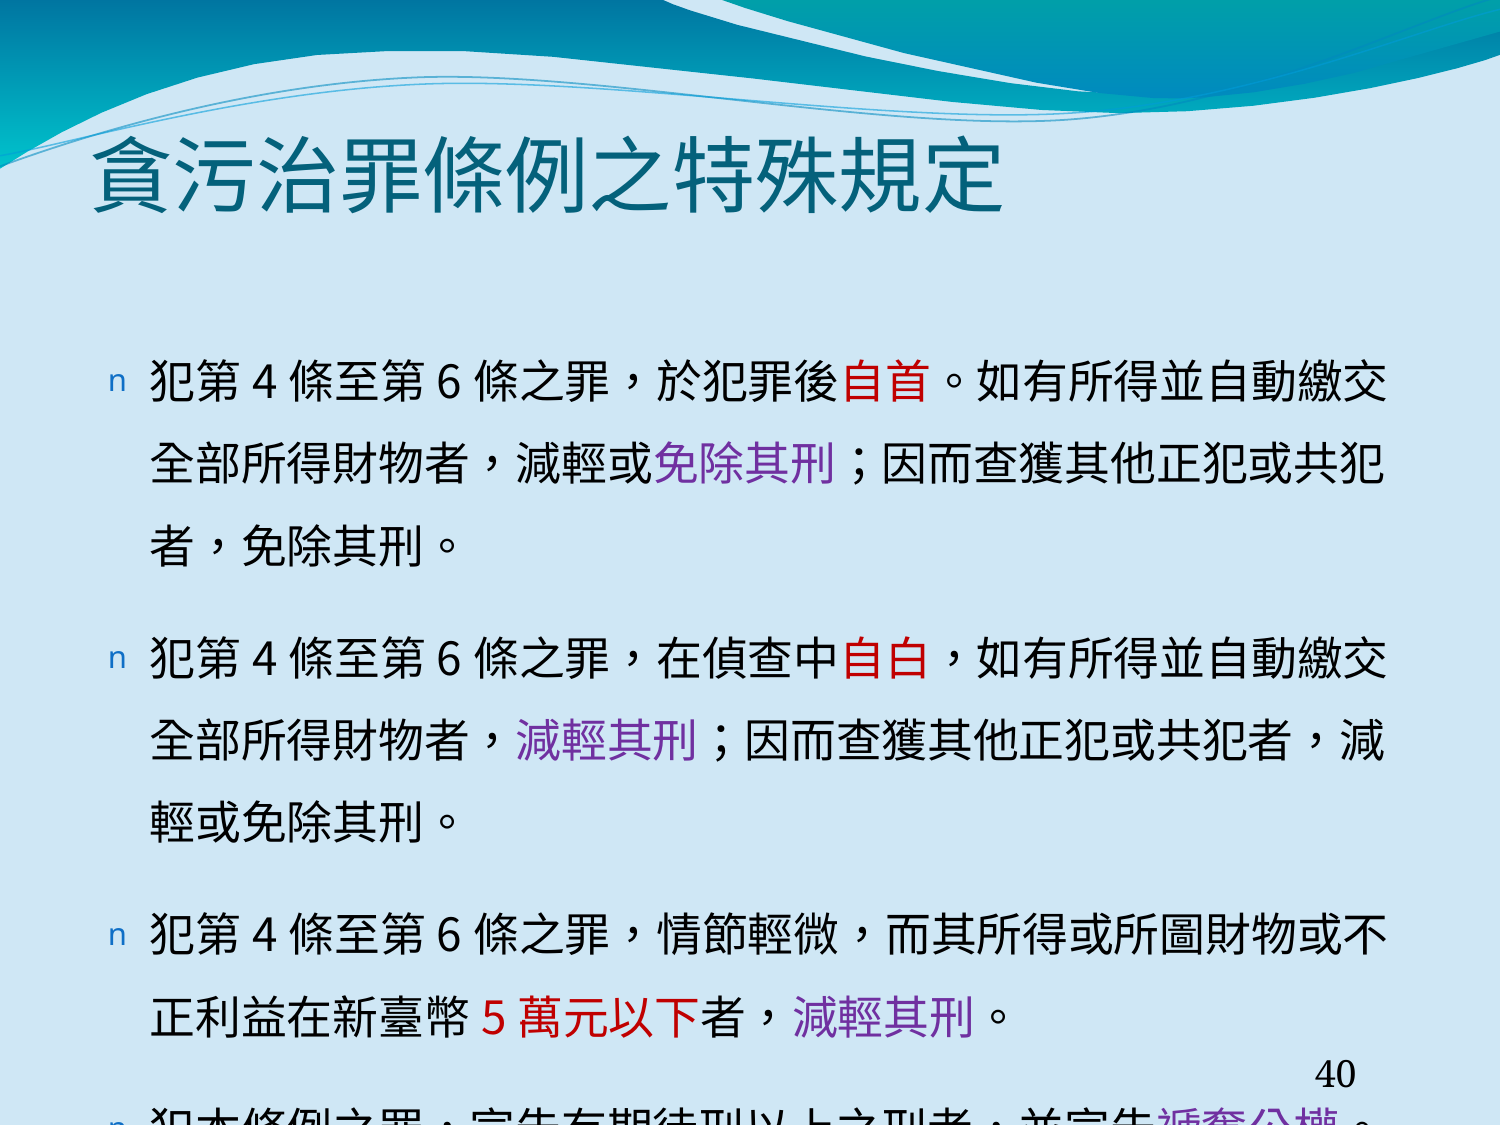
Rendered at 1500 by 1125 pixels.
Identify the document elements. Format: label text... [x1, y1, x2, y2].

title 貪污治罪條例之特殊規定 [75, 115, 1425, 303]
list 犯第4條至第6條之罪，於犯罪後自首。如有所得並自動繳交全部所得財物者，減輕或免除其刑；因而查獲其他正犯或共犯者，免除其刑。 犯第4條至第6條之罪，在偵查中自白，如有所得並自動繳交全部所得財物者，減輕其刑；因而查獲其他正犯或共犯者，減輕或免除其刑。 犯第4條至第6條之罪，情節輕微，而其所得或所圖財物或不正利益在新臺幣5萬元以下者，減輕其刑。 犯本條例之罪，宣告有期徒刑以上之刑者，並宣告褫奪公權。 [75, 317, 1425, 1071]
slide_number <編號> [1299, 1042, 1425, 1103]
